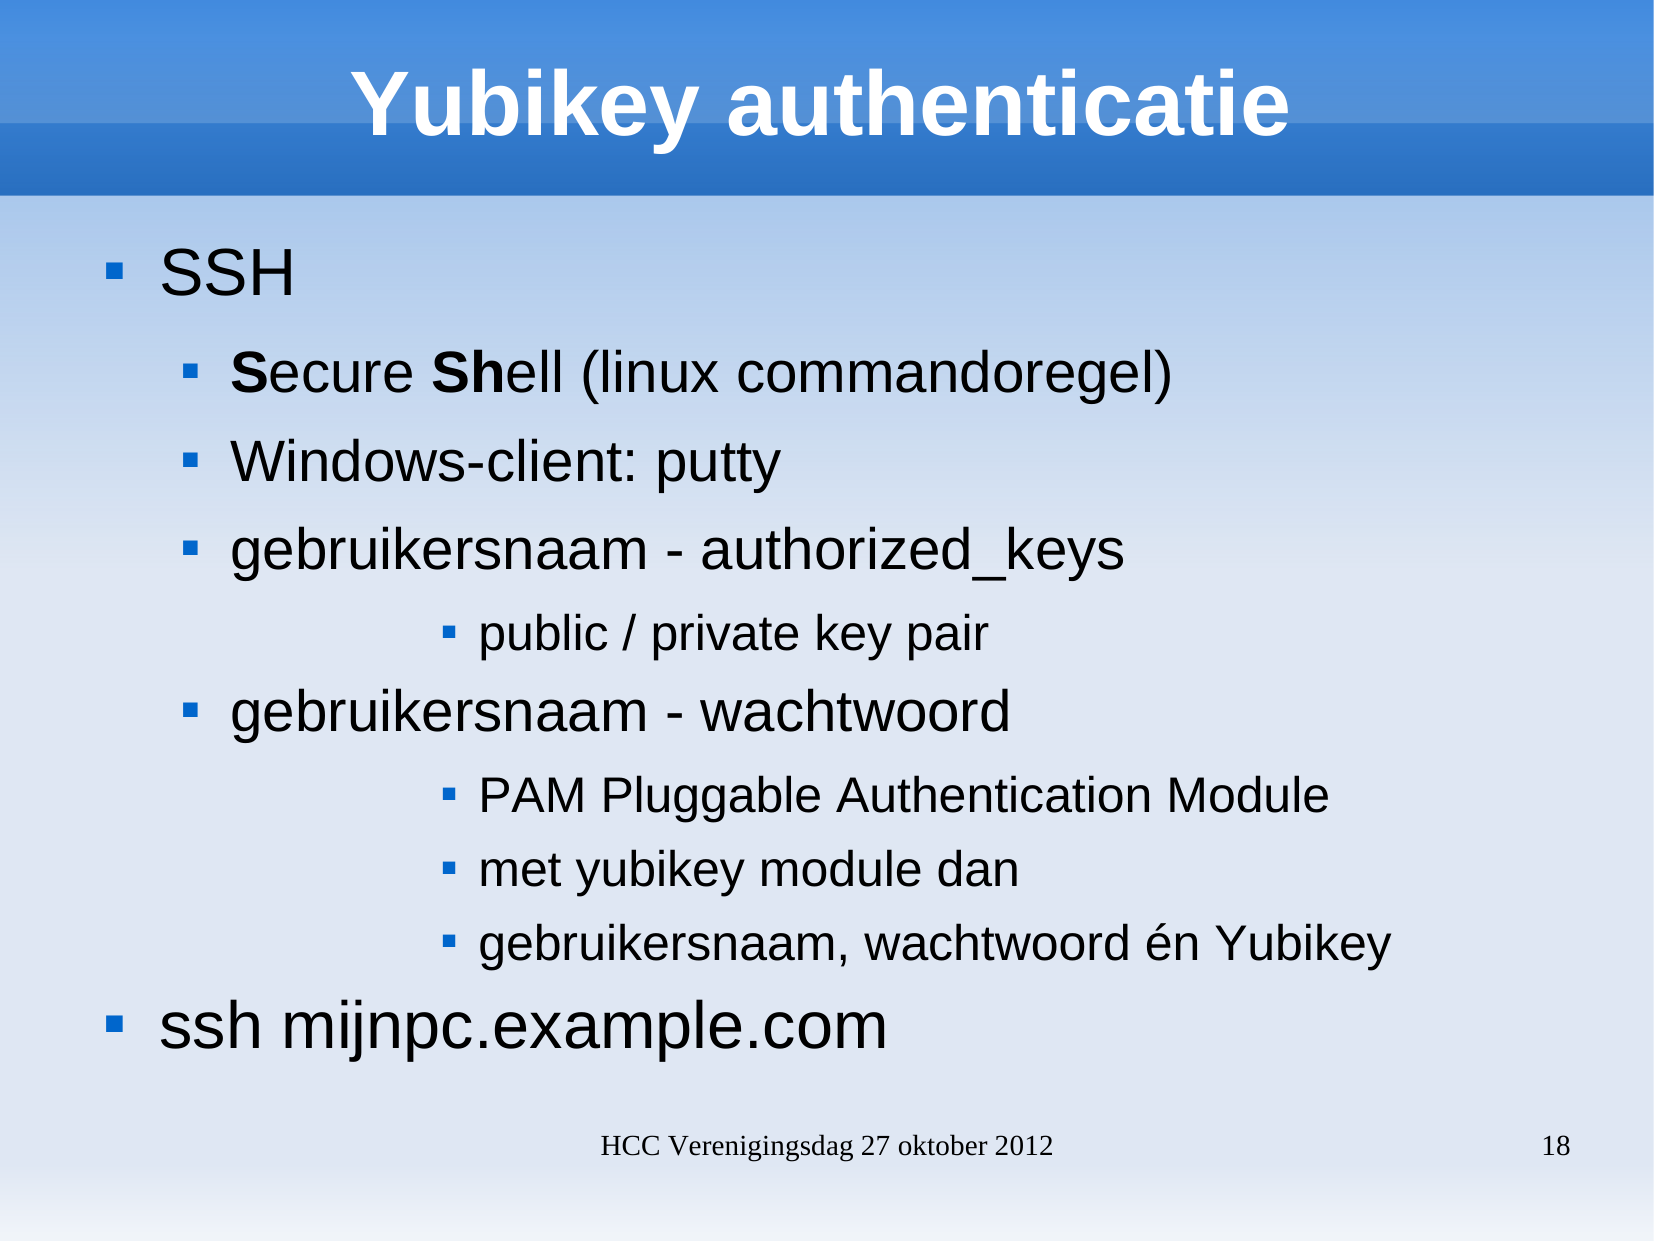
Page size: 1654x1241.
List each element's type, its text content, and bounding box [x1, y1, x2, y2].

title Yubikey authenticatie [76, 7, 1565, 200]
list SSH Secure Shell (linux commandoregel) Windows-client: putty gebruikersnaam - authorized_keys public / private key pair gebruikersnaam - wachtwoord PAM Pluggable Authentication Module met yubikey module dan gebruikersnaam, wachtwoord én Yubikey ssh mijnpc.example.com [88, 235, 1577, 1063]
picture [0, 0, 1654, 1241]
